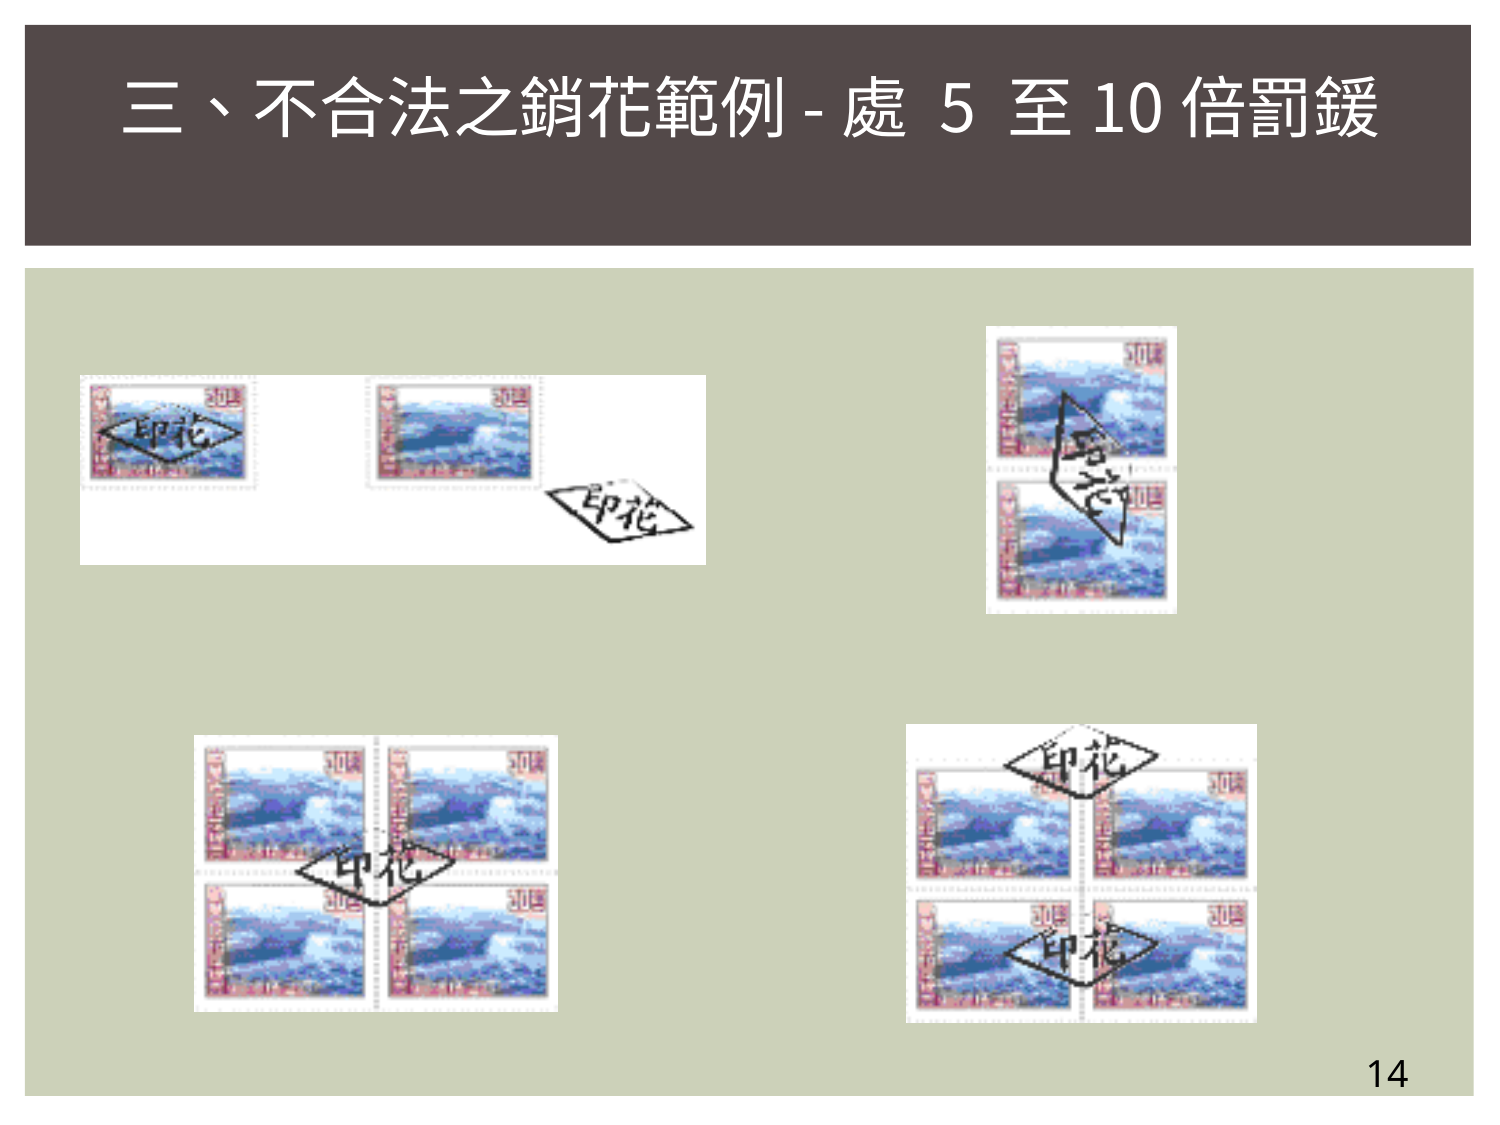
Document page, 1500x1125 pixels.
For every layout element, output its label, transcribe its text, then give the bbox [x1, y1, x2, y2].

picture [986, 326, 1177, 614]
picture [194, 735, 558, 1012]
picture [906, 724, 1257, 1023]
slide_number <編號> [1350, 1042, 1447, 1088]
table_header [53, 303, 723, 665]
table_header [723, 303, 1435, 665]
table_cell [723, 665, 1435, 1082]
table_cell [53, 665, 723, 1082]
picture [80, 375, 706, 565]
title 三、不合法之銷花範例-處 5 至10倍罰鍰 [62, 58, 1438, 232]
